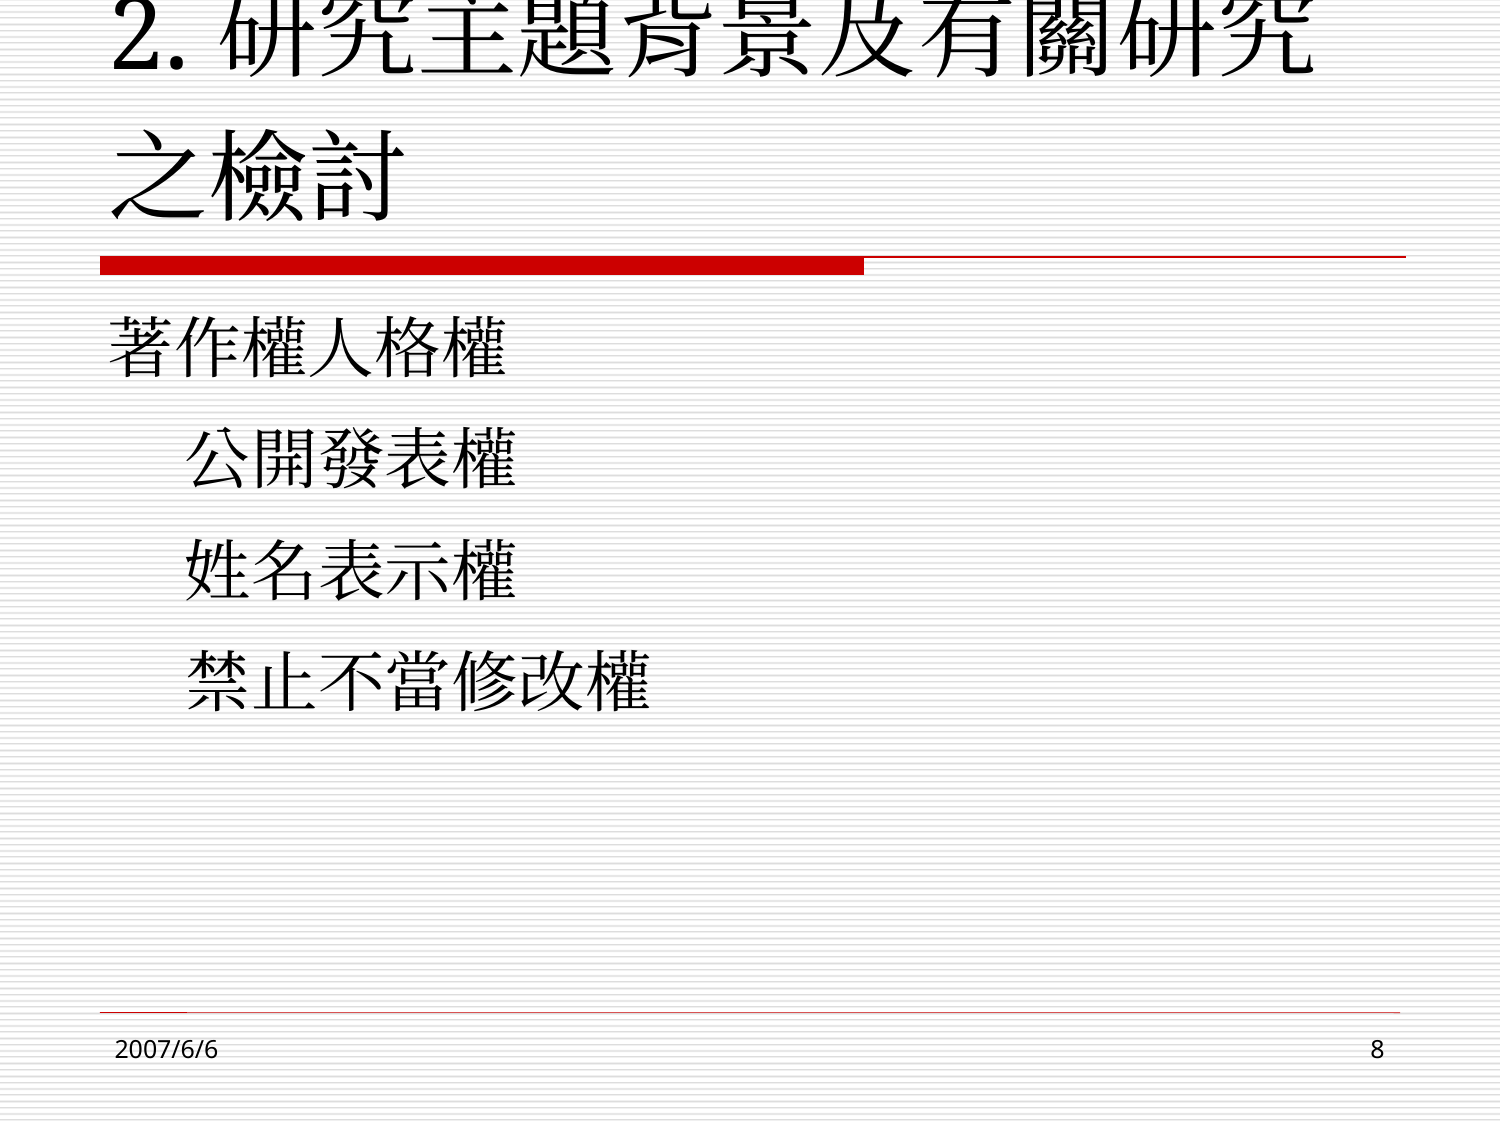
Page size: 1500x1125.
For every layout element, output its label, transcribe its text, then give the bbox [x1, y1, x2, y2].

list 著作權人格權 公開發表權 姓名表示權 禁止不當修改權 [92, 287, 1406, 1021]
picture [0, 0, 1500, 1125]
title 2.研究主題背景及有關研究之檢討 [94, 0, 1407, 250]
